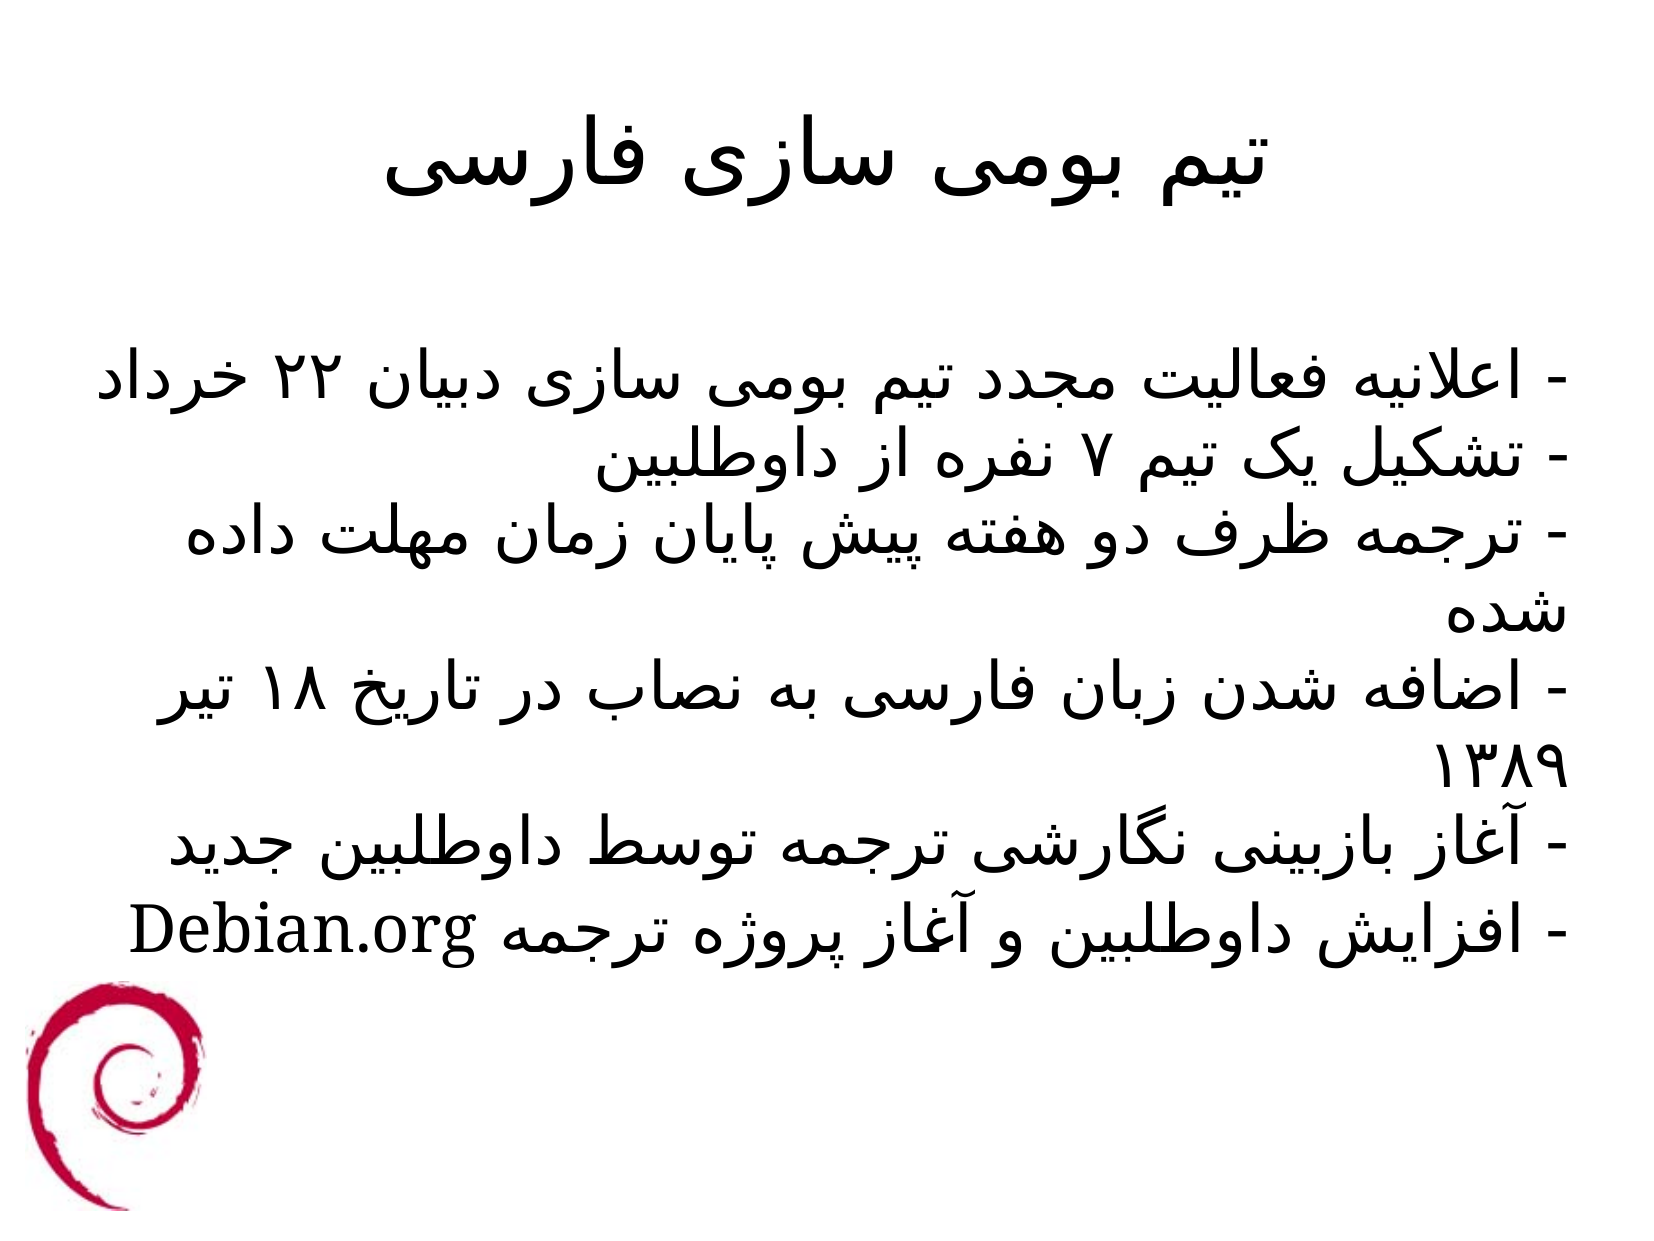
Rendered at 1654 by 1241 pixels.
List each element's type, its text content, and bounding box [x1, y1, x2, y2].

title تیم بومی سازی فارسی [82, 56, 1571, 250]
picture [25, 981, 207, 1211]
subtitle - اعلانیه فعالیت مجدد تیم بومی سازی دبیان ۲۲ خرداد - تشکیل یک تیم ۷ نفره از داوطلبین - ترجمه ظرف دو هفته پیش پایان زمان مهلت داده شده - اضافه شدن زبان فارسی به نصاب در تاریخ ۱۸ تیر ۱۳۸۹ - آغاز بازبینی نگارشی ترجمه توسط داوطلبین جدید - افزایش داوطلبین و آغاز پروژه ترجمه Debian.org [82, 297, 1571, 1102]
